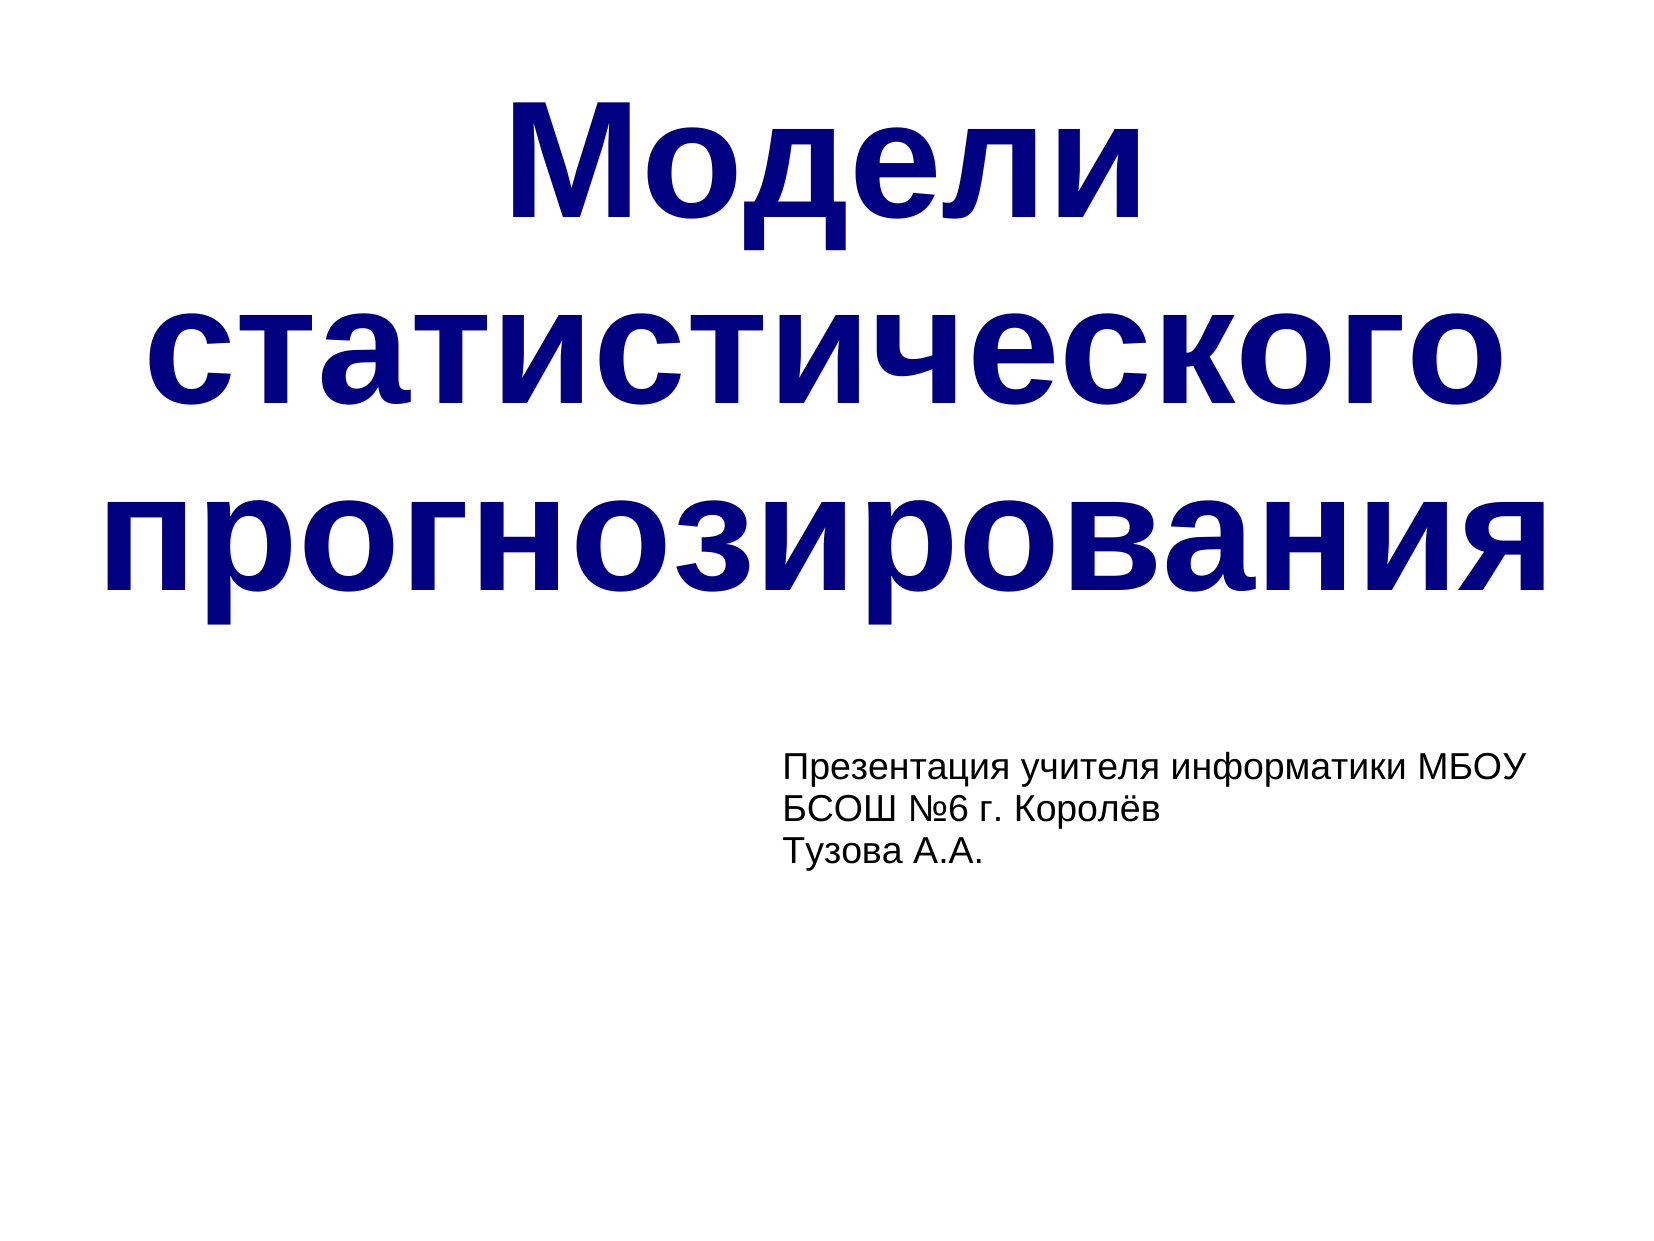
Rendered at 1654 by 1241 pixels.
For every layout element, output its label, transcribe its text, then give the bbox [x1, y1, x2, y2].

text_box Презентация учителя информатики МБОУ БСОШ №6 г. Королёв Тузова А.А. [767, 738, 1565, 922]
text_box Модели статистического прогнозирования [59, 59, 1595, 633]
